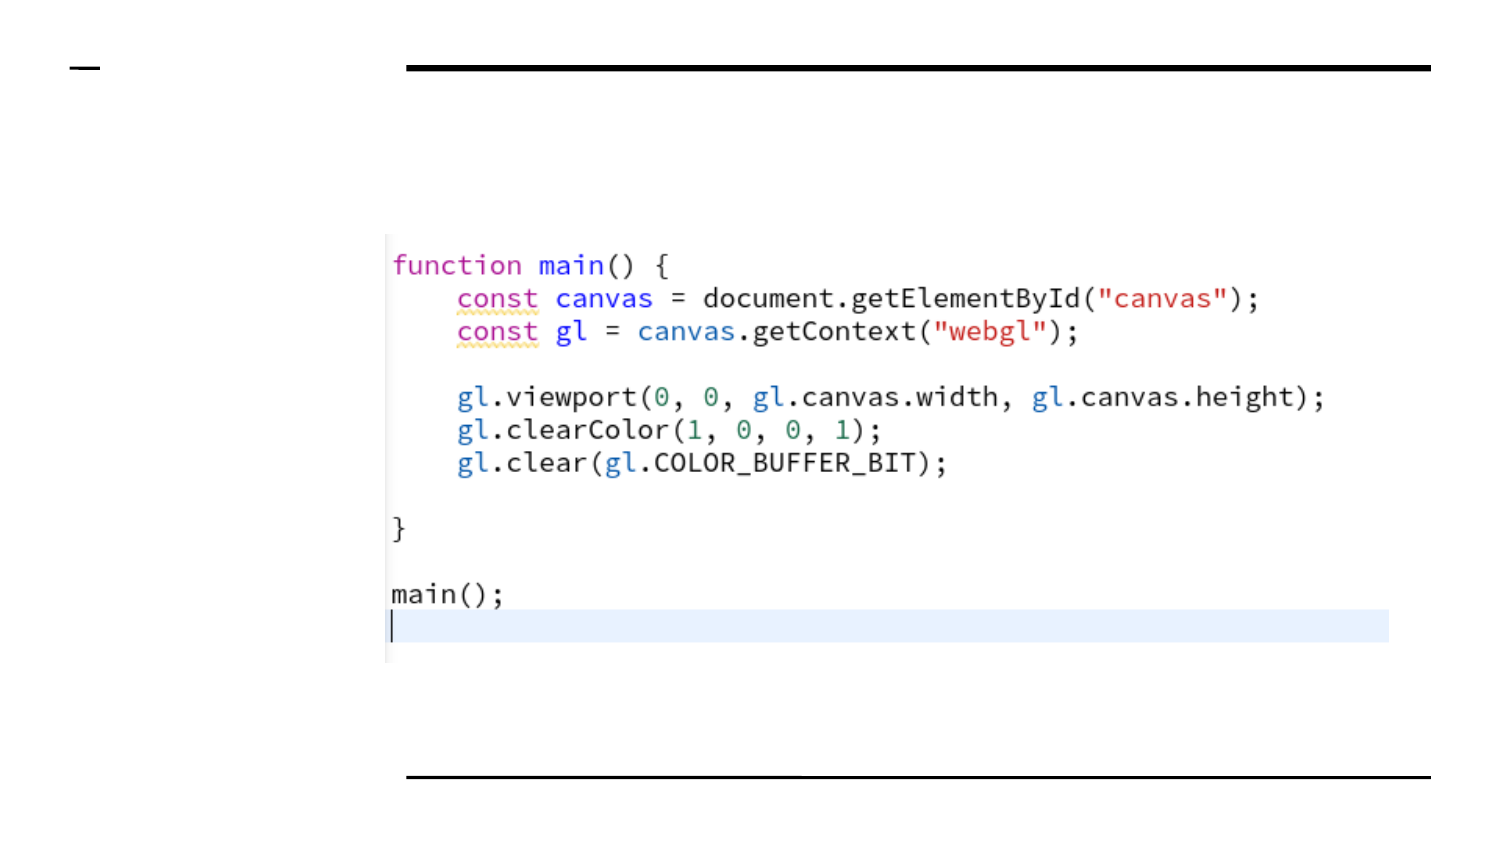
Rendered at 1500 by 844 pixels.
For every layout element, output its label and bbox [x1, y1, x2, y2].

picture [385, 234, 1389, 663]
